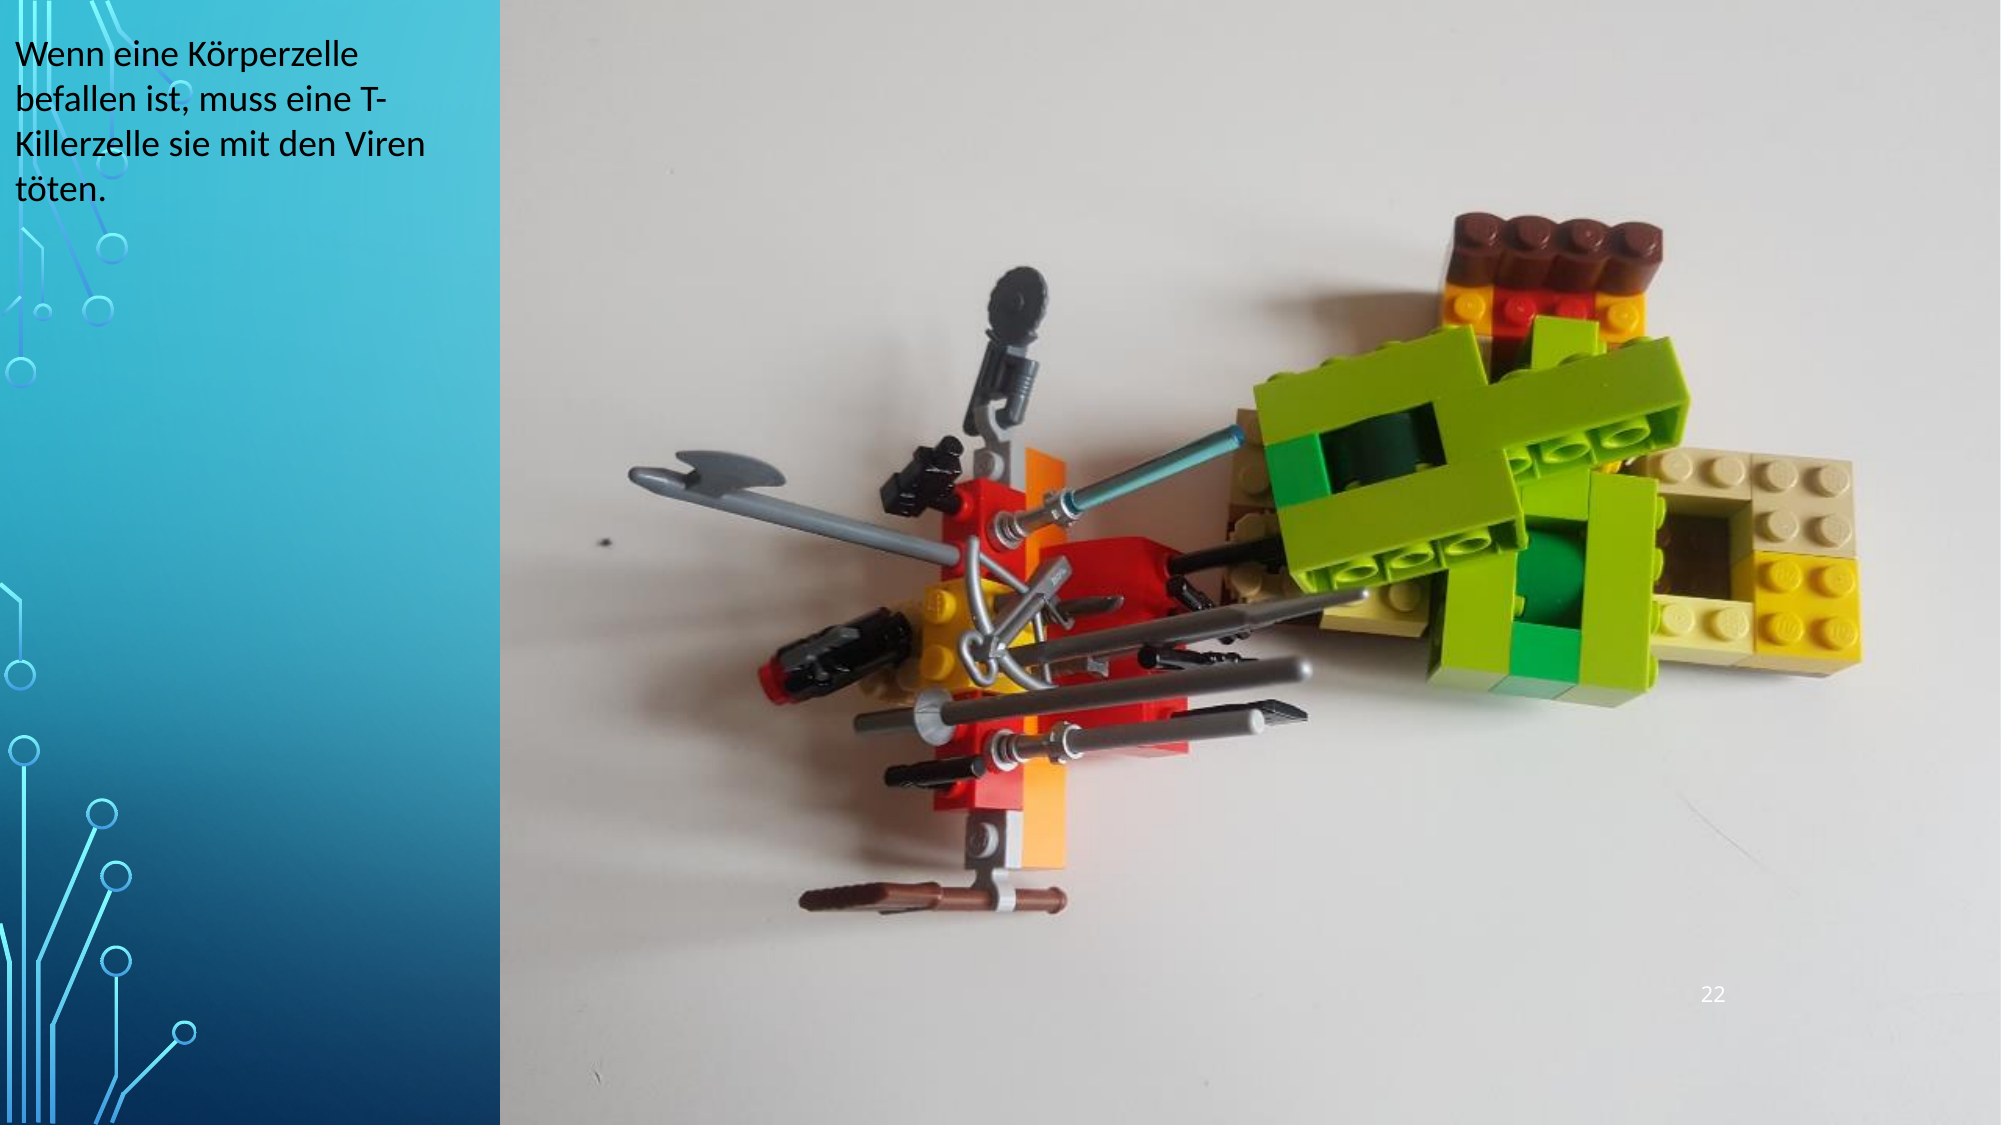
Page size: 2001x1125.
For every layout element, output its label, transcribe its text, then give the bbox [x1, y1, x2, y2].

text_box [1685, 965, 1813, 1025]
picture [500, 0, 2000, 1125]
text_box Wenn eine Körperzelle befallen ist, muss eine T-Killerzelle sie mit den Viren töten. [0, 21, 485, 219]
